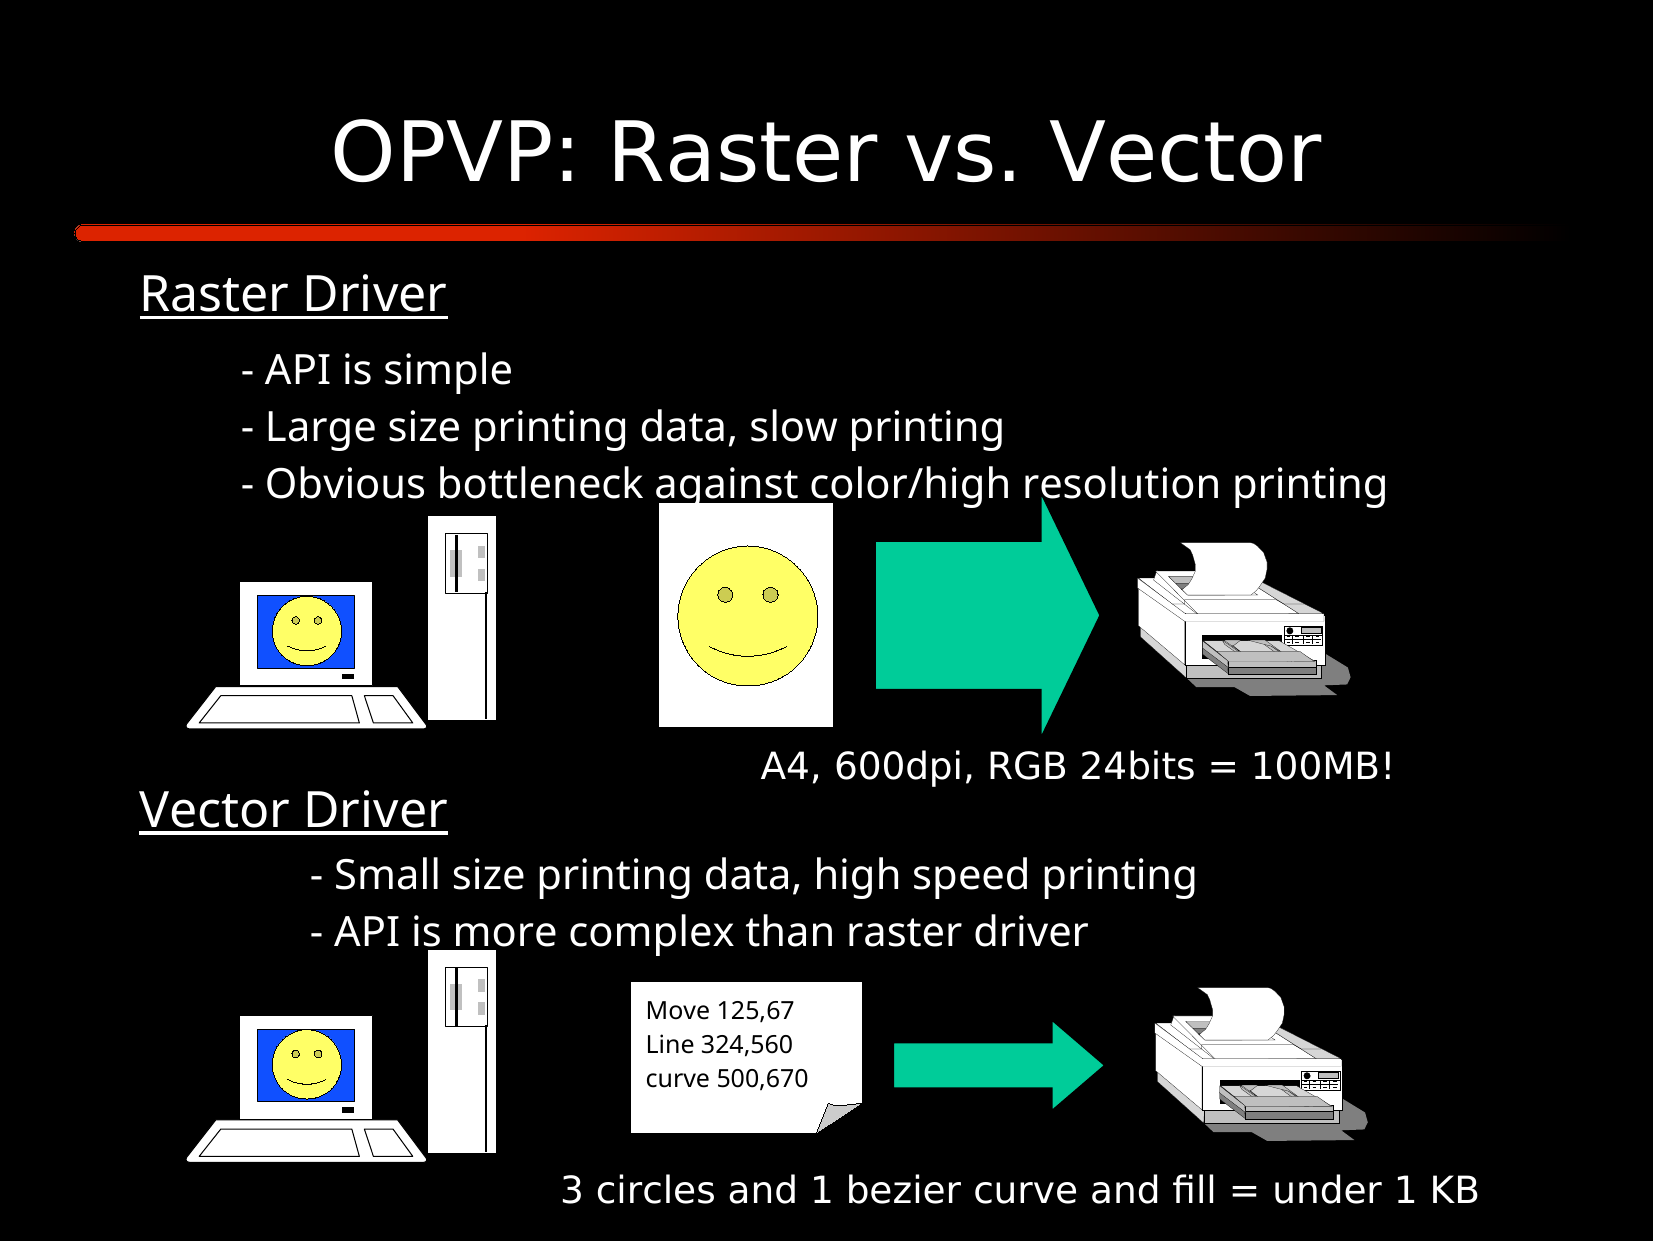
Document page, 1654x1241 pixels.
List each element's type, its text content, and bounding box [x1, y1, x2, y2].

title OPVP: Raster vs. Vector [82, 49, 1571, 257]
picture [184, 515, 497, 732]
text_box [272, 596, 342, 666]
text_box [272, 1029, 342, 1100]
text_box A4, 600dpi, RGB 24bits = 100MB! [745, 737, 1537, 796]
text_box [658, 519, 834, 728]
text_box Move 125,67 Line 324,560 curve 500,670 [630, 981, 863, 1134]
picture [184, 949, 497, 1165]
text_box Vector Driver [124, 766, 464, 850]
text_box - Small size printing data, high speed printing - API is more complex than raster driver [295, 837, 1214, 967]
picture [1137, 542, 1351, 696]
picture [1154, 987, 1368, 1141]
text_box 3 circles and 1 bezier curve and fill = under 1 KB [545, 1161, 1563, 1220]
text_box Raster Driver [125, 250, 463, 335]
text_box - API is simple - Large size printing data, slow printing - Obvious bottleneck against color/high resolution printing [226, 332, 1405, 519]
